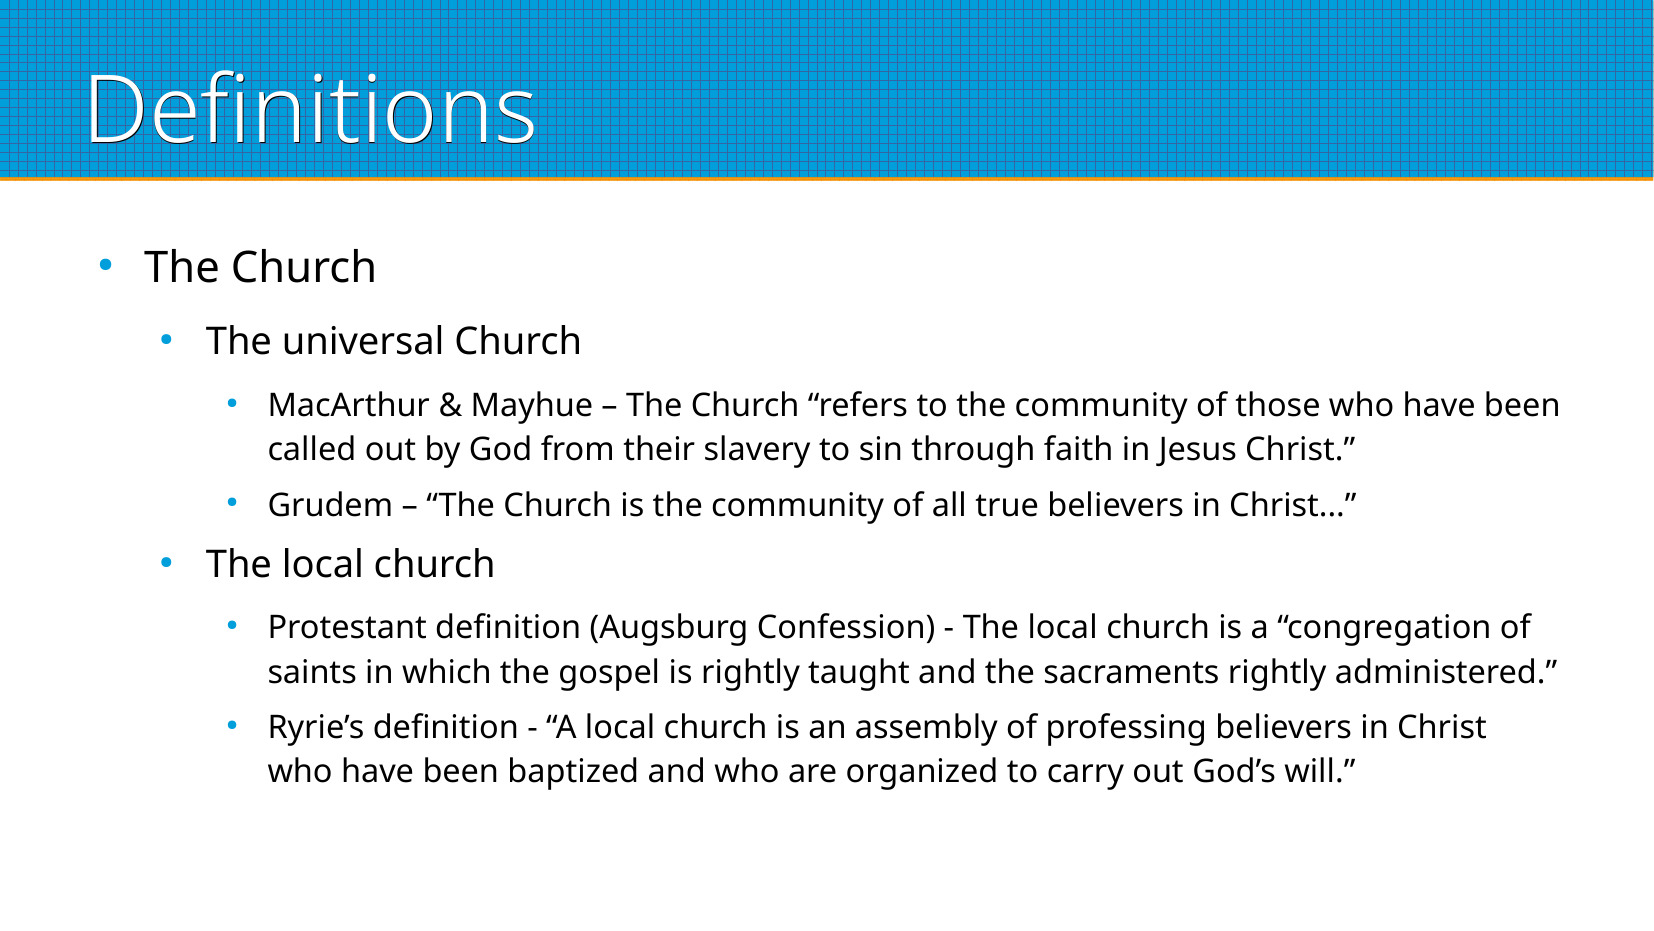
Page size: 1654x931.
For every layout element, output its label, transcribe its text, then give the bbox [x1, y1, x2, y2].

title Definitions [82, 14, 1571, 171]
list The Church The universal Church MacArthur & Mayhue – The Church “refers to the community of those who have been called out by God from their slavery to sin through faith in Jesus Christ.” Grudem – “The Church is the community of all true believers in Christ...” The local church Protestant definition (Augsburg Confession) - The local church is a “congregation of saints in which the gospel is rightly taught and the sacraments rightly administered.” Ryrie’s definition - “A local church is an assembly of professing believers in Christ who have been baptized and who are organized to carry out God’s will.” [82, 236, 1563, 811]
